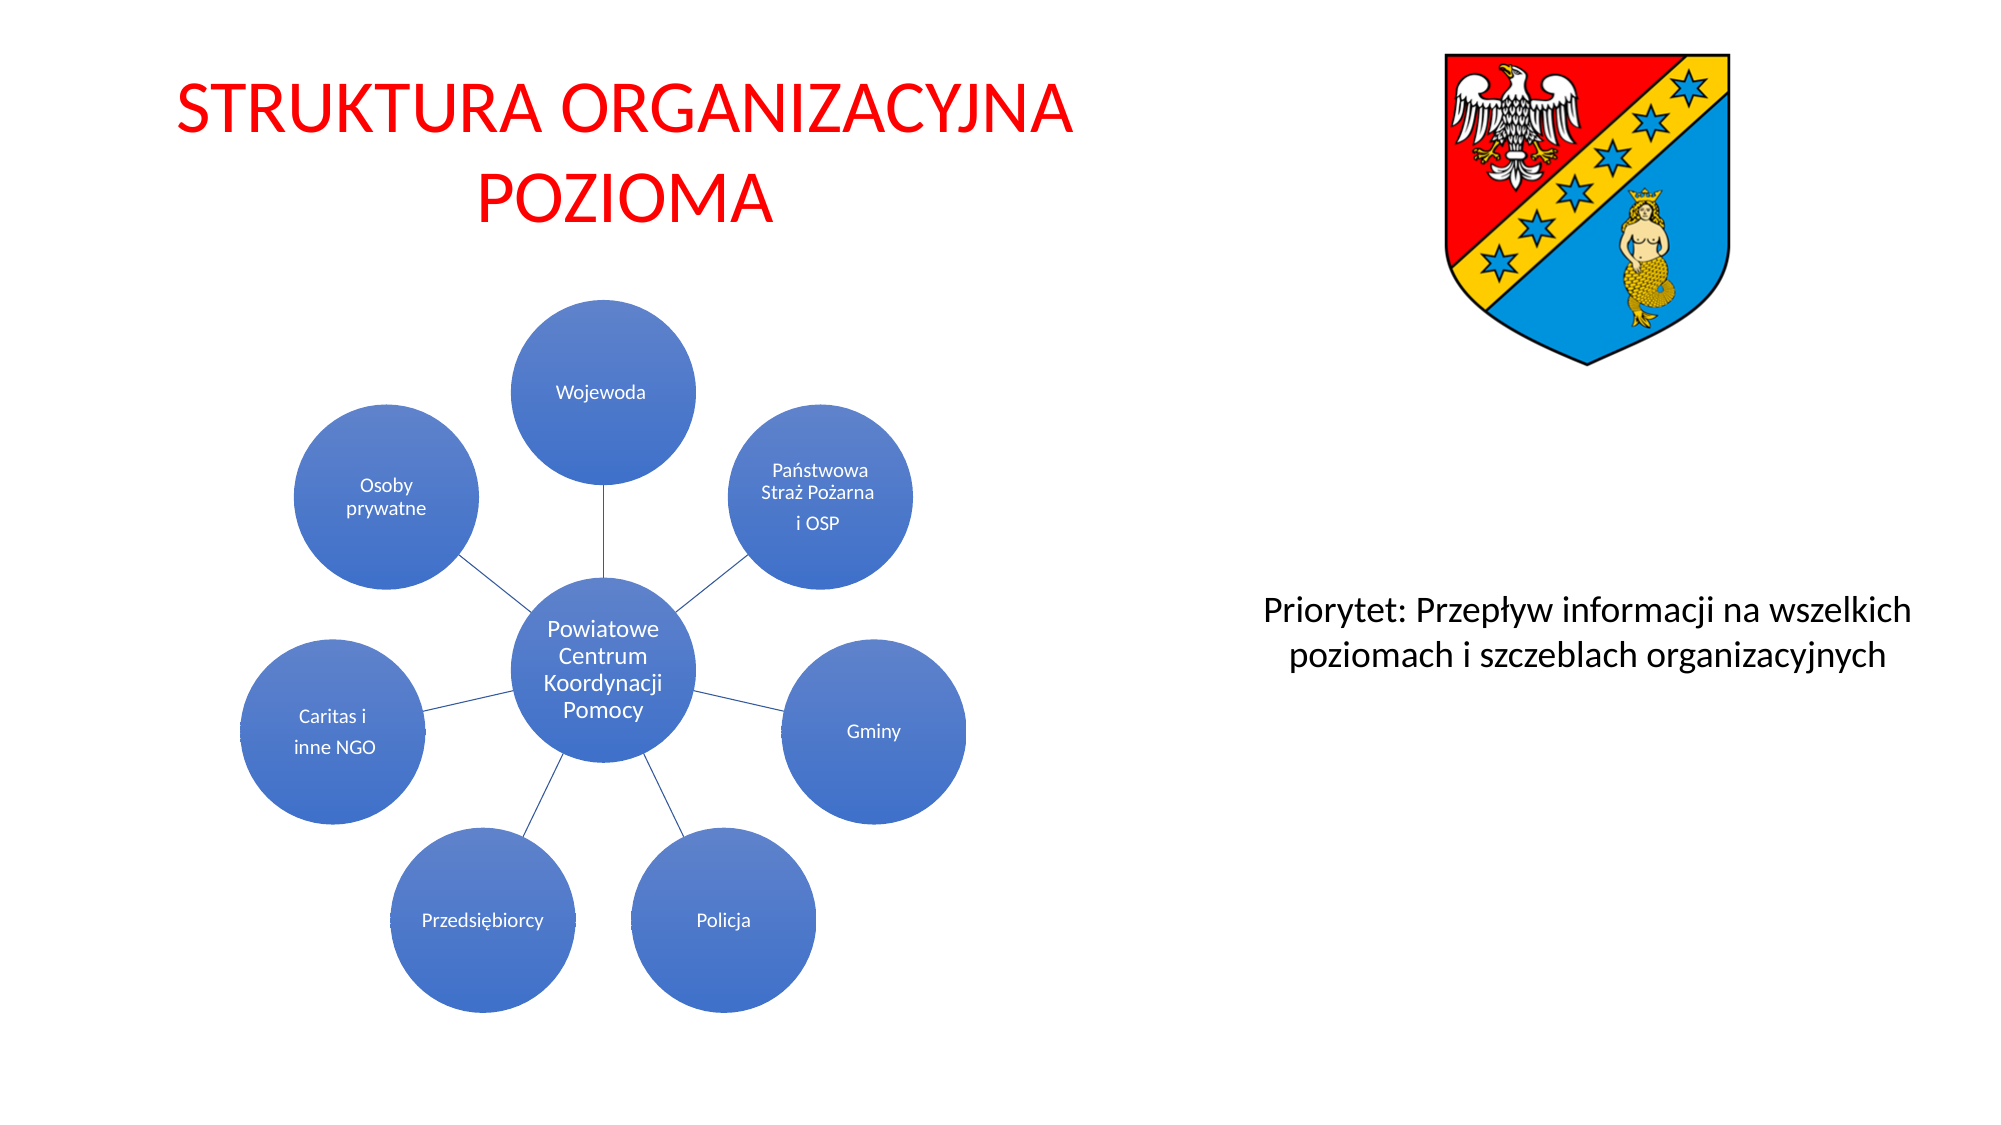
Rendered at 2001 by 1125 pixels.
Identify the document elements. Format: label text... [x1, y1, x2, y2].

text_box Caritas i inne NGO [240, 639, 426, 825]
text_box Gminy [781, 639, 967, 825]
text_box STRUKTURA ORGANIZACYJNA POZIOMA [137, 49, 1114, 247]
text_box Wojewoda [510, 299, 697, 486]
text_box Osoby prywatne [293, 404, 480, 590]
text_box Państwowa Straż Pożarna i OSP [727, 404, 914, 590]
picture [1440, 49, 1735, 371]
text_box Przedsiębiorcy [390, 827, 576, 1013]
text_box Powiatowe Centrum Koordynacji Pomocy [510, 577, 697, 763]
text_box Priorytet: Przepływ informacji na wszelkich poziomach i szczeblach organizacyjnych [1215, 577, 1961, 684]
text_box Policja [631, 827, 817, 1013]
